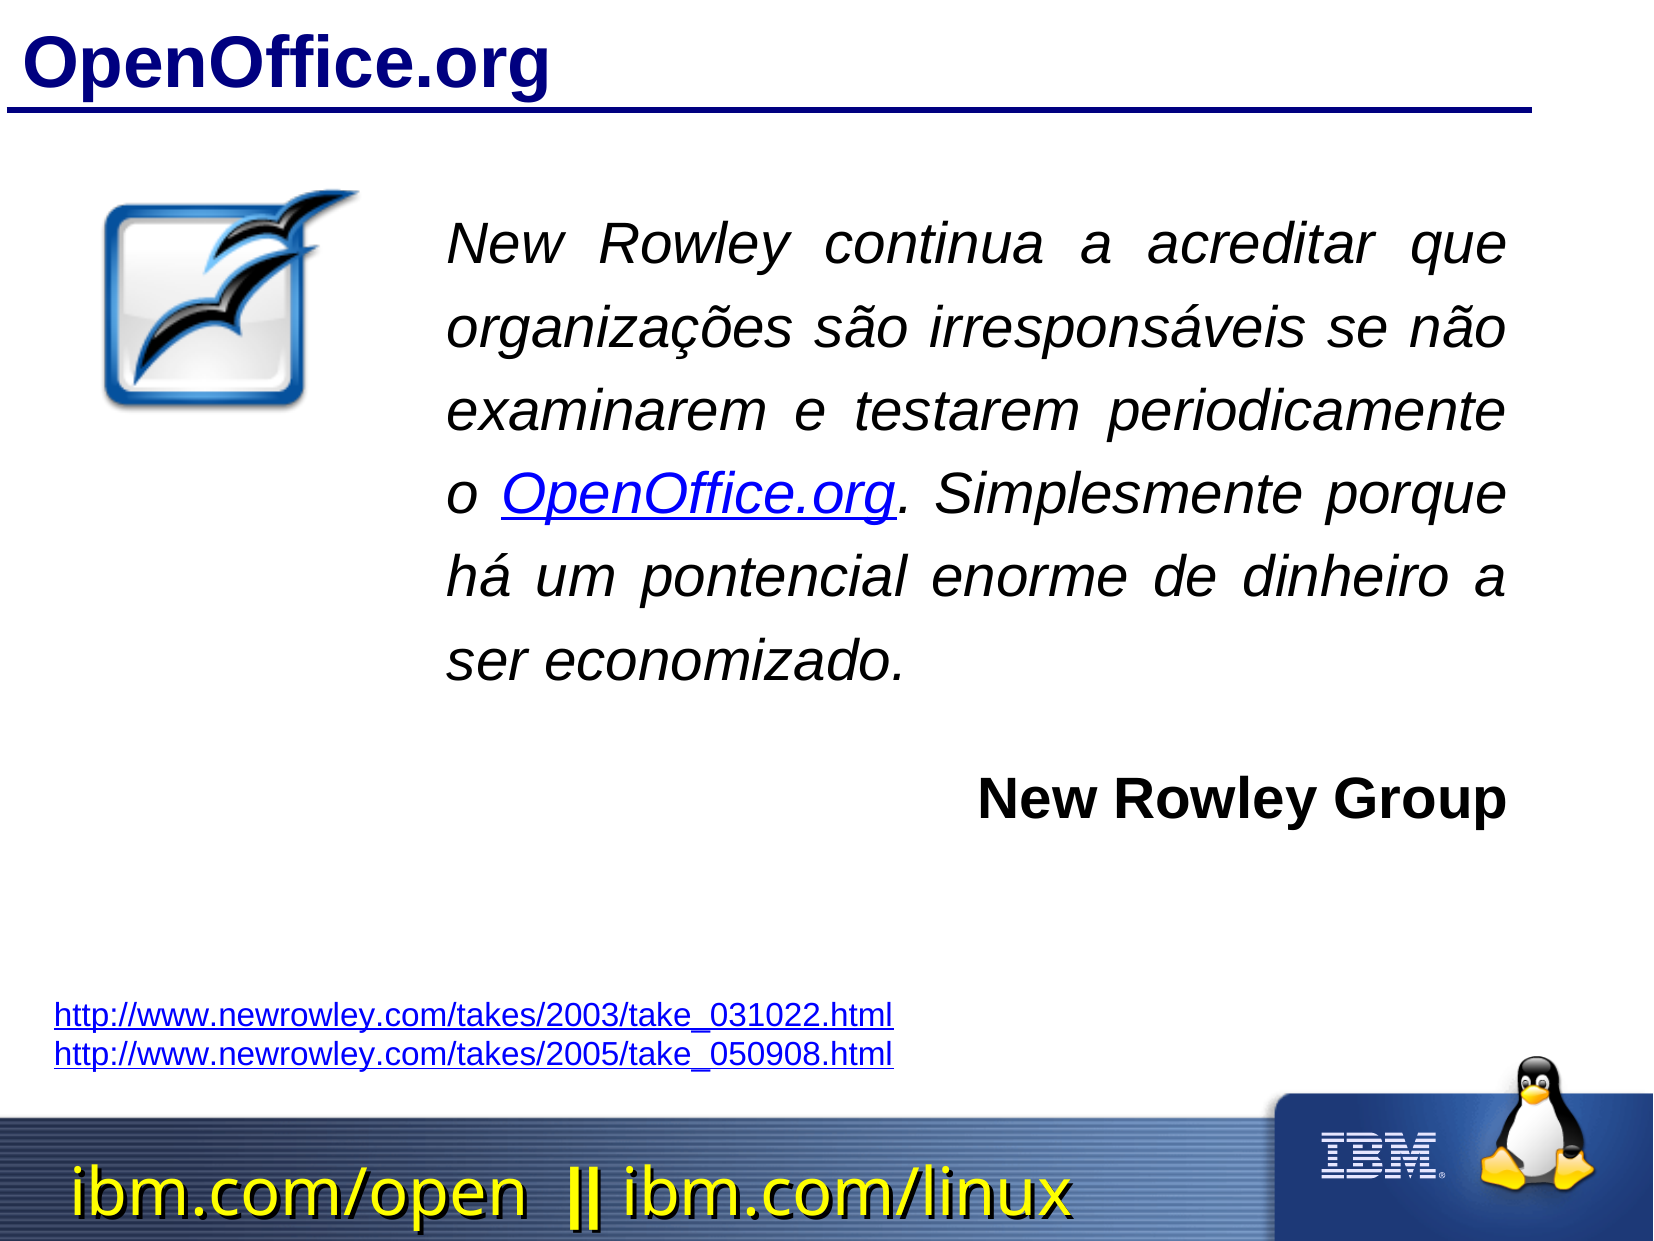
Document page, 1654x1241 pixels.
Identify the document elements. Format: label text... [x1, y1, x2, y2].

text_box http://www.newrowley.com/takes/2003/take_031022.html http://www.newrowley.com/takes/2005/take_050908.html [53, 993, 1009, 1094]
picture [0, 1055, 1653, 1241]
text_box OpenOffice.org [22, 15, 1432, 127]
text_box New Rowley continua a acreditar que organizações são irresponsáveis se não examinarem e testarem periodicamente o OpenOffice.org. Simplesmente porque há um pontencial enorme de dinheiro a ser economizado. New Rowley Group [446, 192, 1523, 1115]
picture [99, 166, 366, 434]
